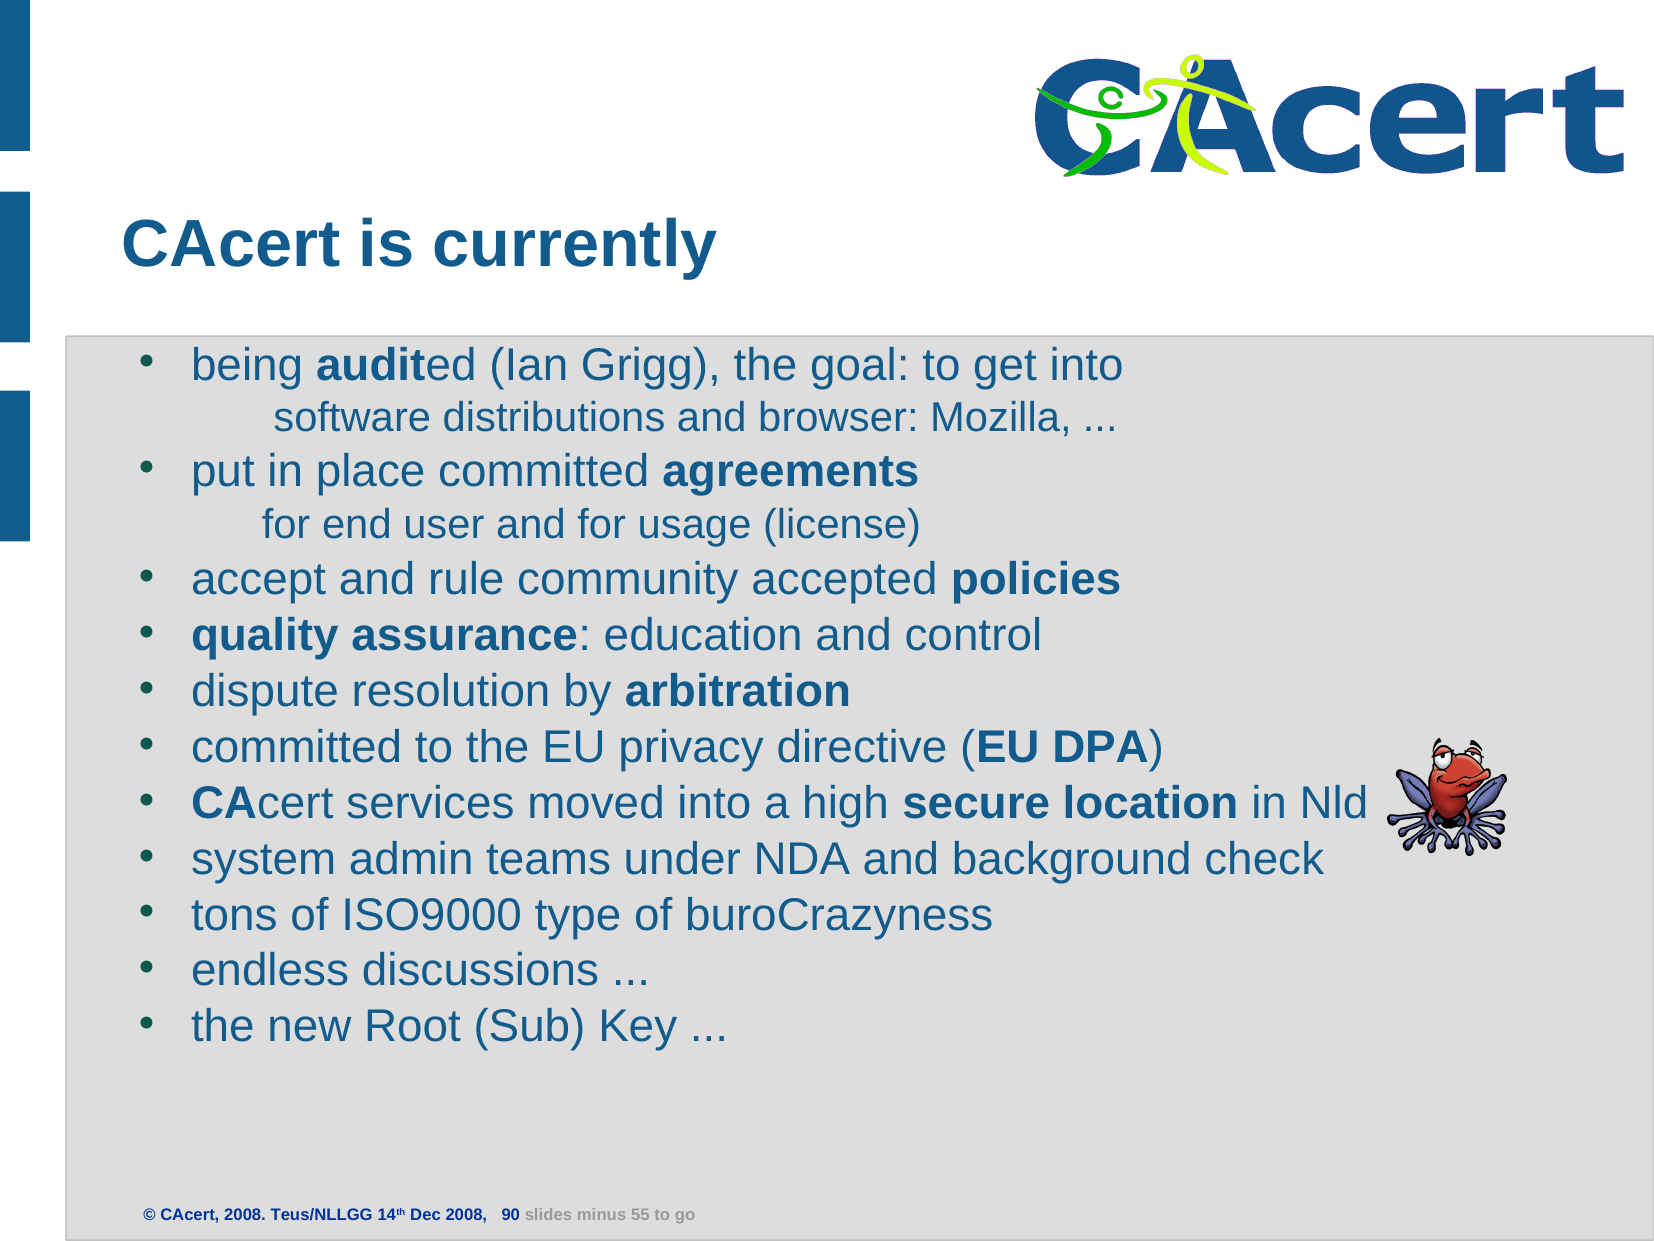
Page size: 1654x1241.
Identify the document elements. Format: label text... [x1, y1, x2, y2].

picture [1387, 738, 1507, 856]
list being audited (Ian Grigg), the goal: to get into software distributions and browser: Mozilla, ... put in place committed agreements for end user and for usage (license)‏ accept and rule community accepted policies quality assurance: education and control dispute resolution by arbitration committed to the EU privacy directive (EU DPA) CAcert services moved into a high secure location in Nld system admin teams under NDA and background check tons of ISO9000 type of buroCrazyness endless discussions ... the new Root (Sub) Key ... [121, 344, 1596, 1105]
picture [1033, 53, 1625, 178]
title CAcert is currently [121, 184, 1534, 309]
